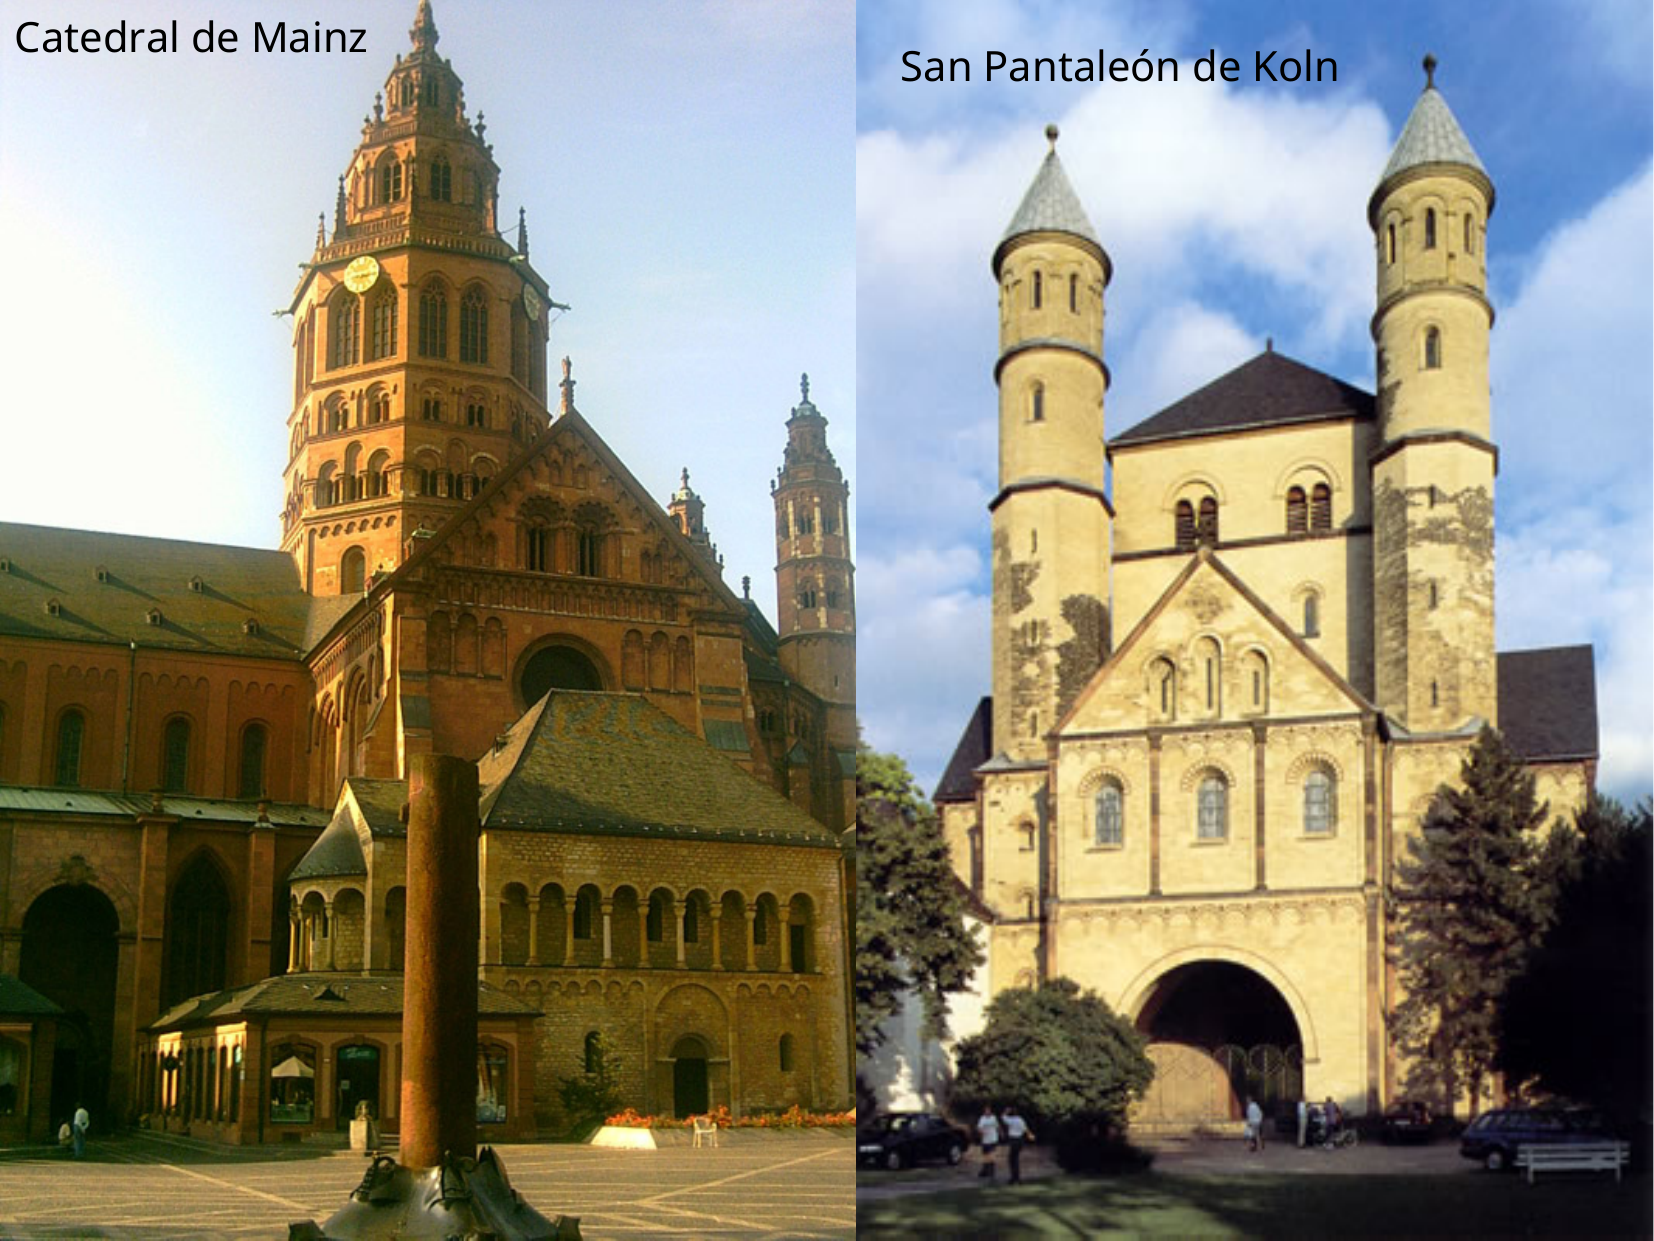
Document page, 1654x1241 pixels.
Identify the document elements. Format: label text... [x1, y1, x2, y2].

picture [0, 0, 1654, 1241]
text_box San Pantaleón de Koln [885, 29, 1377, 95]
text_box Catedral de Mainz [0, 0, 409, 66]
